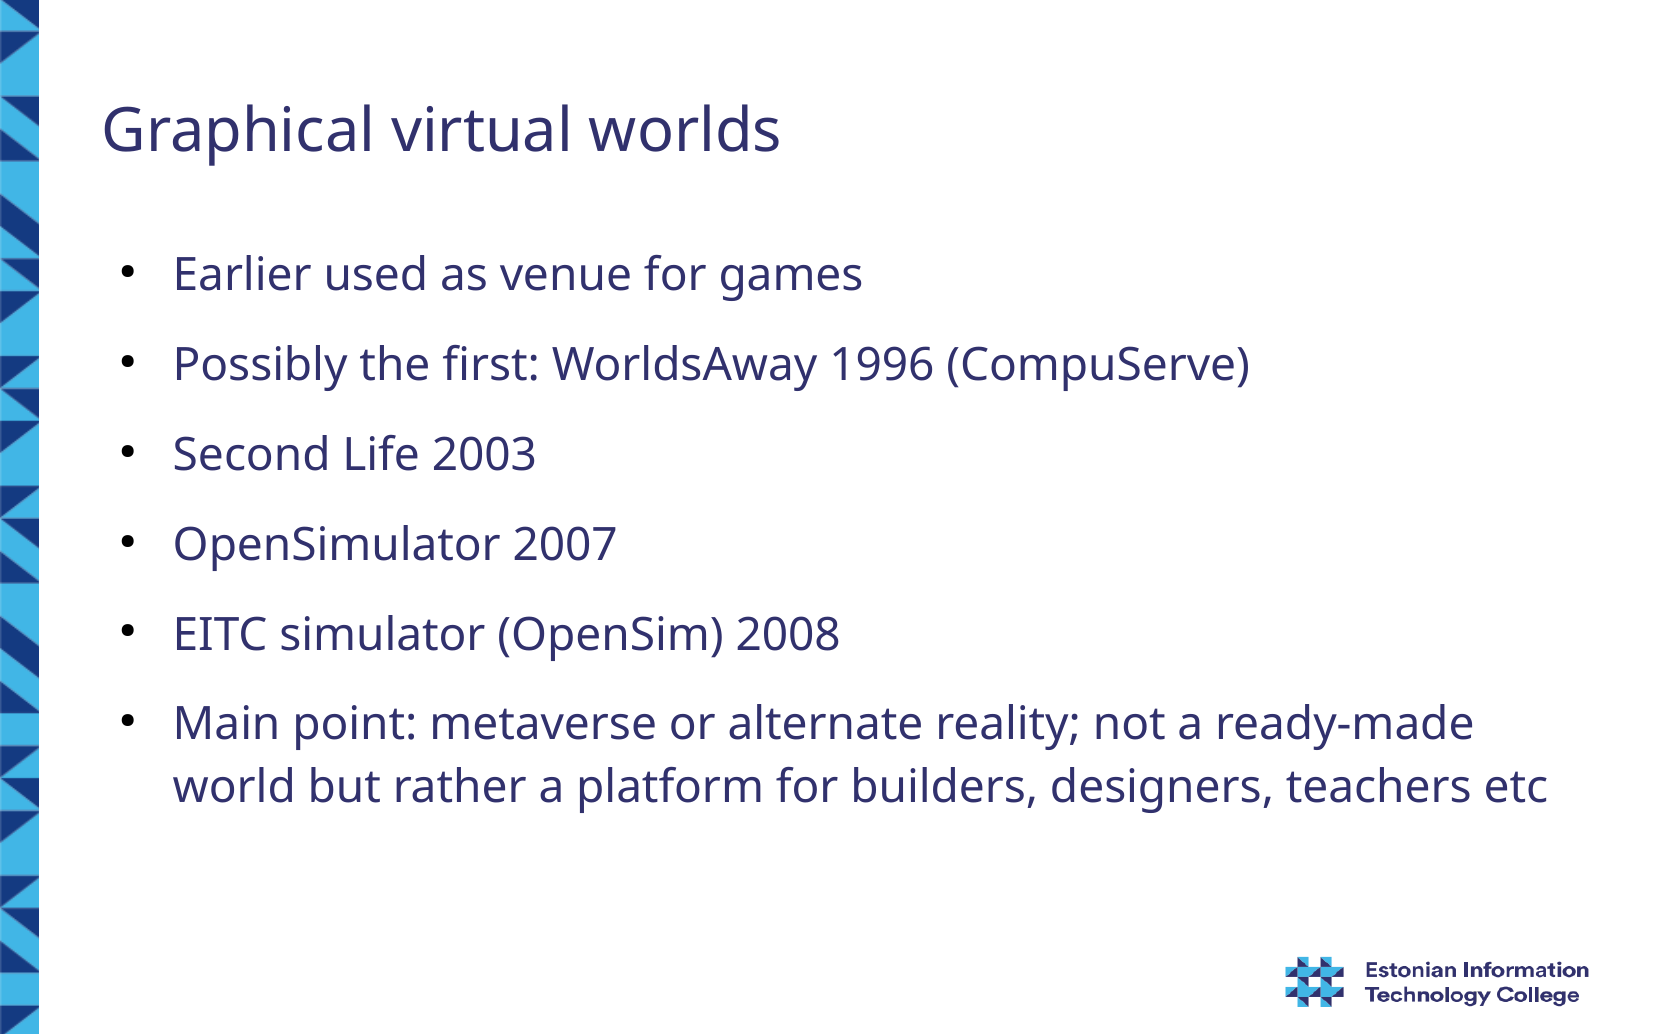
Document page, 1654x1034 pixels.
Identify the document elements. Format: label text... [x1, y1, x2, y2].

title Graphical virtual worlds [101, 41, 1224, 214]
list Earlier used as venue for games Possibly the first: WorldsAway 1996 (CompuServe) Second Life 2003 OpenSimulator 2007 EITC simulator (OpenSim) 2008 Main point: metaverse or alternate reality; not a ready-made world but rather a platform for builders, designers, teachers etc [101, 241, 1591, 924]
